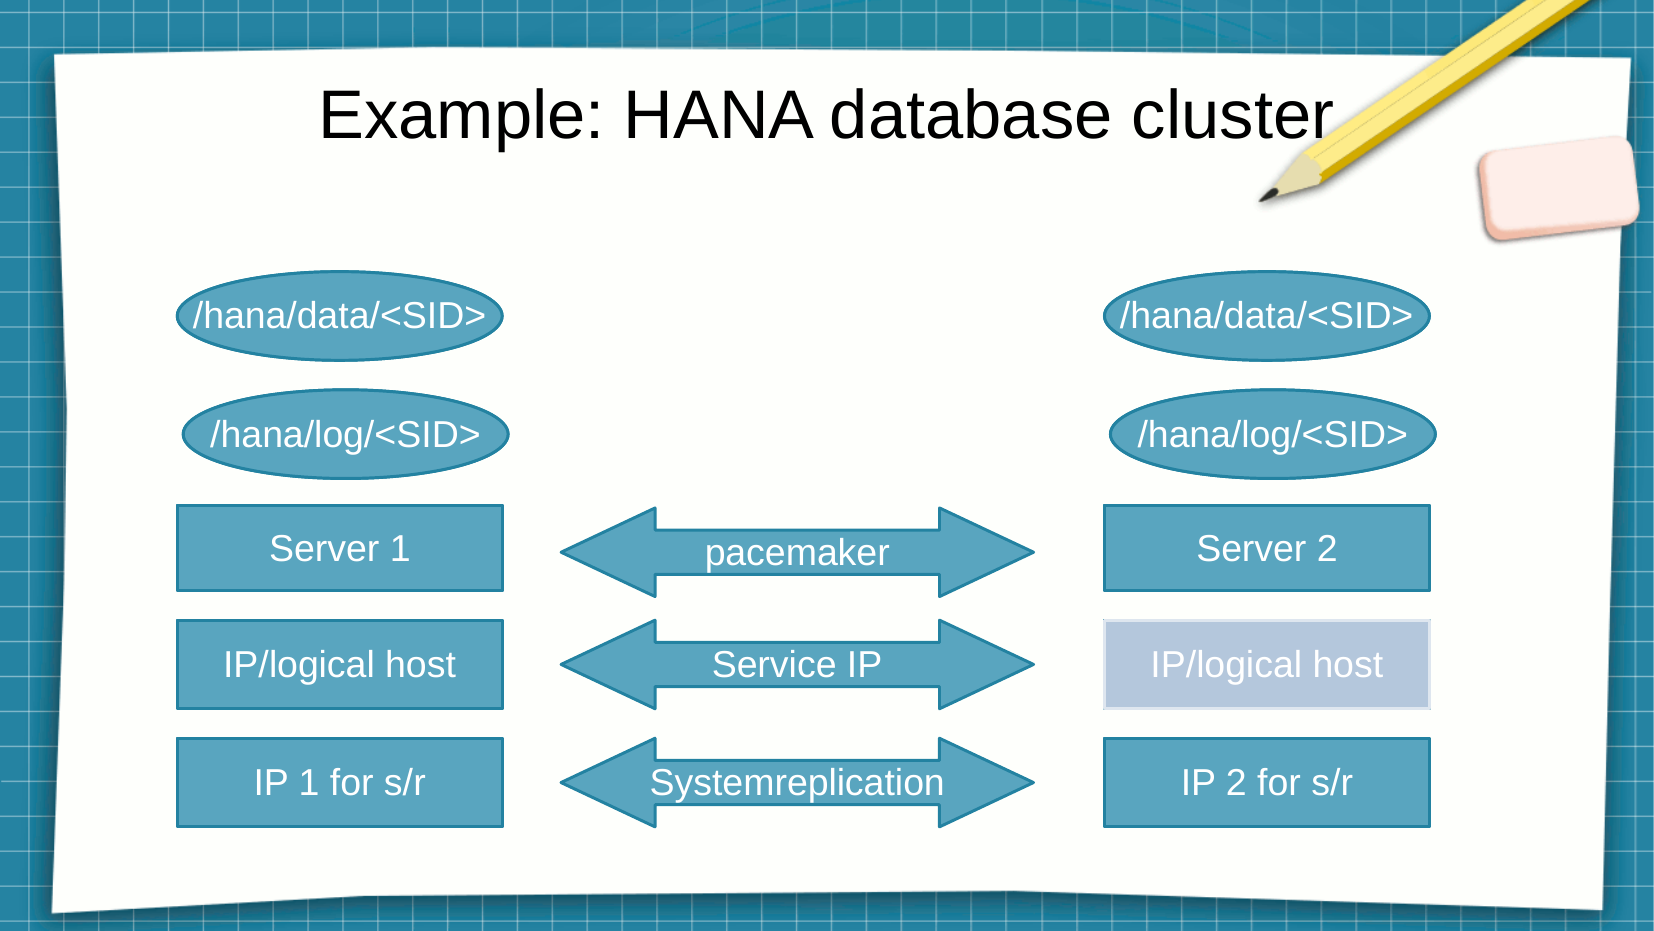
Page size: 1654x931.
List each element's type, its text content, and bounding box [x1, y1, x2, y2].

text_box IP 2 for s/r [1104, 738, 1430, 827]
text_box IP/logical host [177, 620, 503, 709]
text_box IP 1 for s/r [177, 738, 503, 827]
text_box Systemreplication [561, 738, 1034, 827]
text_box /hana/data/<SID> [1104, 271, 1430, 361]
picture [0, 0, 1654, 931]
text_box pacemaker [561, 507, 1034, 597]
text_box IP/logical host [1104, 620, 1430, 709]
text_box Service IP [561, 620, 1034, 709]
text_box /hana/data/<SID> [177, 271, 503, 361]
title Example: HANA database cluster [82, 37, 1571, 193]
text_box /hana/log/<SID> [1110, 389, 1436, 479]
text_box /hana/log/<SID> [183, 389, 509, 479]
text_box Server 1 [177, 505, 503, 591]
text_box Server 2 [1104, 505, 1430, 591]
